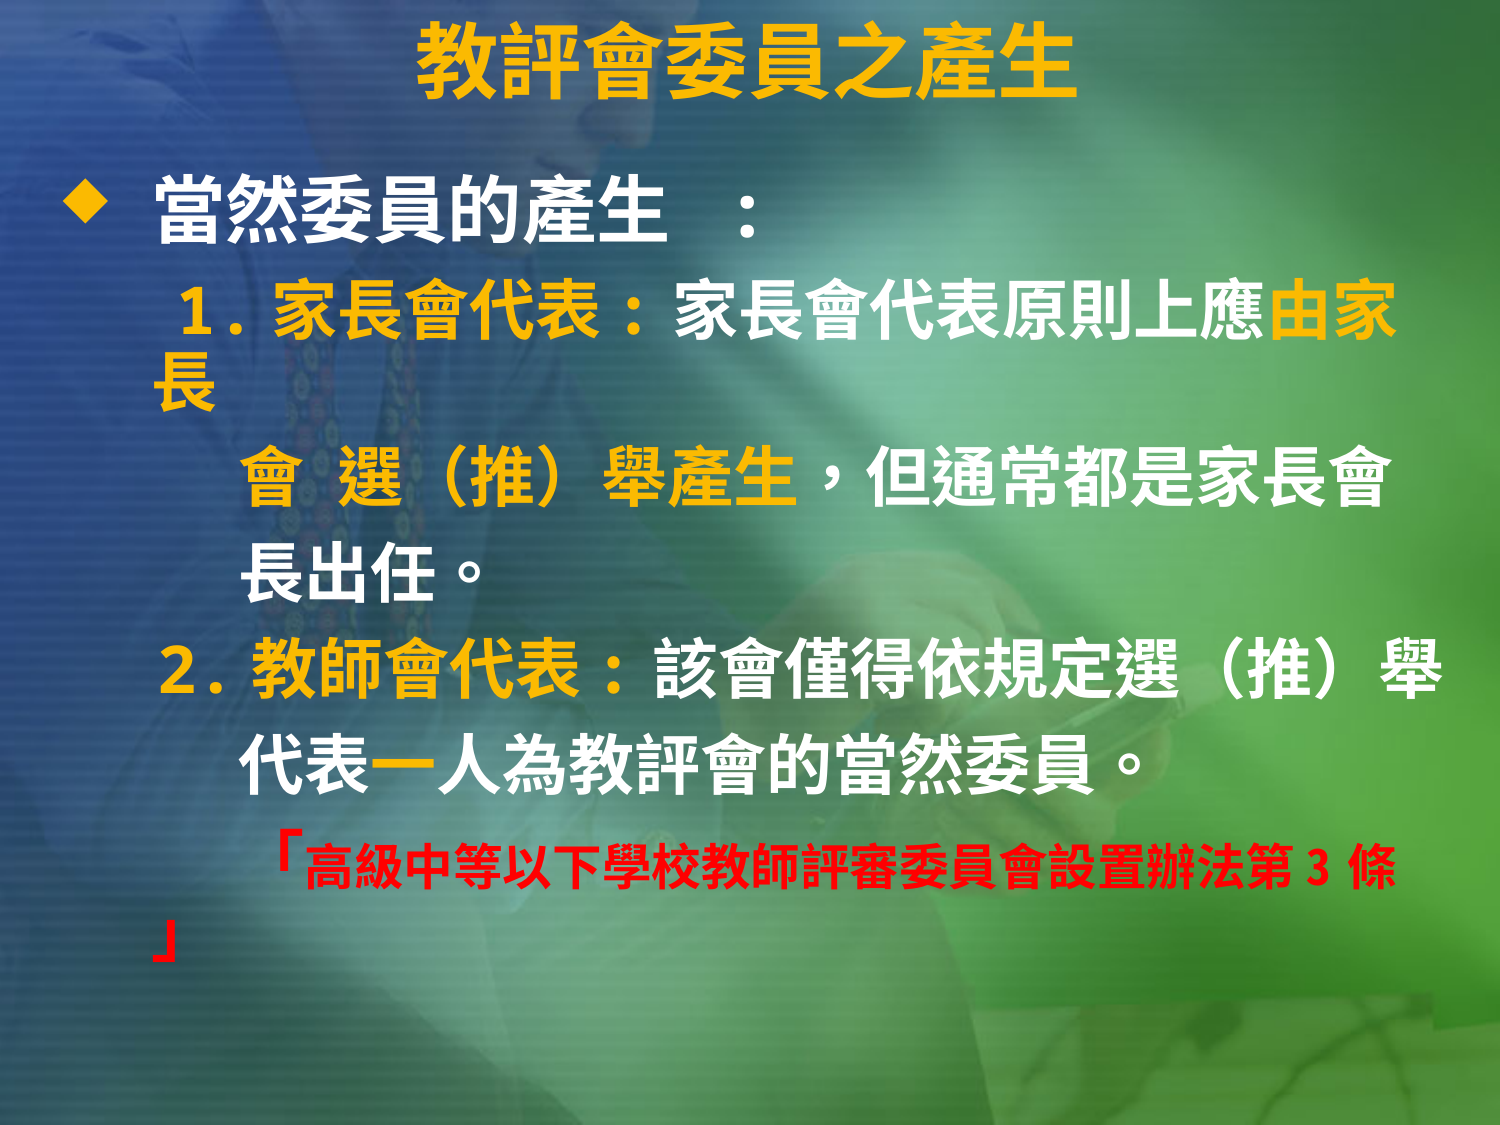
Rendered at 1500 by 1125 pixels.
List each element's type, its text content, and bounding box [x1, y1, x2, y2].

title 教評會委員之產生 [257, 12, 1240, 118]
list 當然委員的產生 : 1.家長會代表:家長會代表原則上應由家長 會 選（推）舉產生，但通常都是家長會 長出任。 2.教師會代表:該會僅得依規定選（推）舉 代表一人為教評會的當然委員。 「高級中等以下學校教師評審委員會設置辦法第3條」 [43, 165, 1464, 1012]
picture [0, 0, 1500, 1125]
